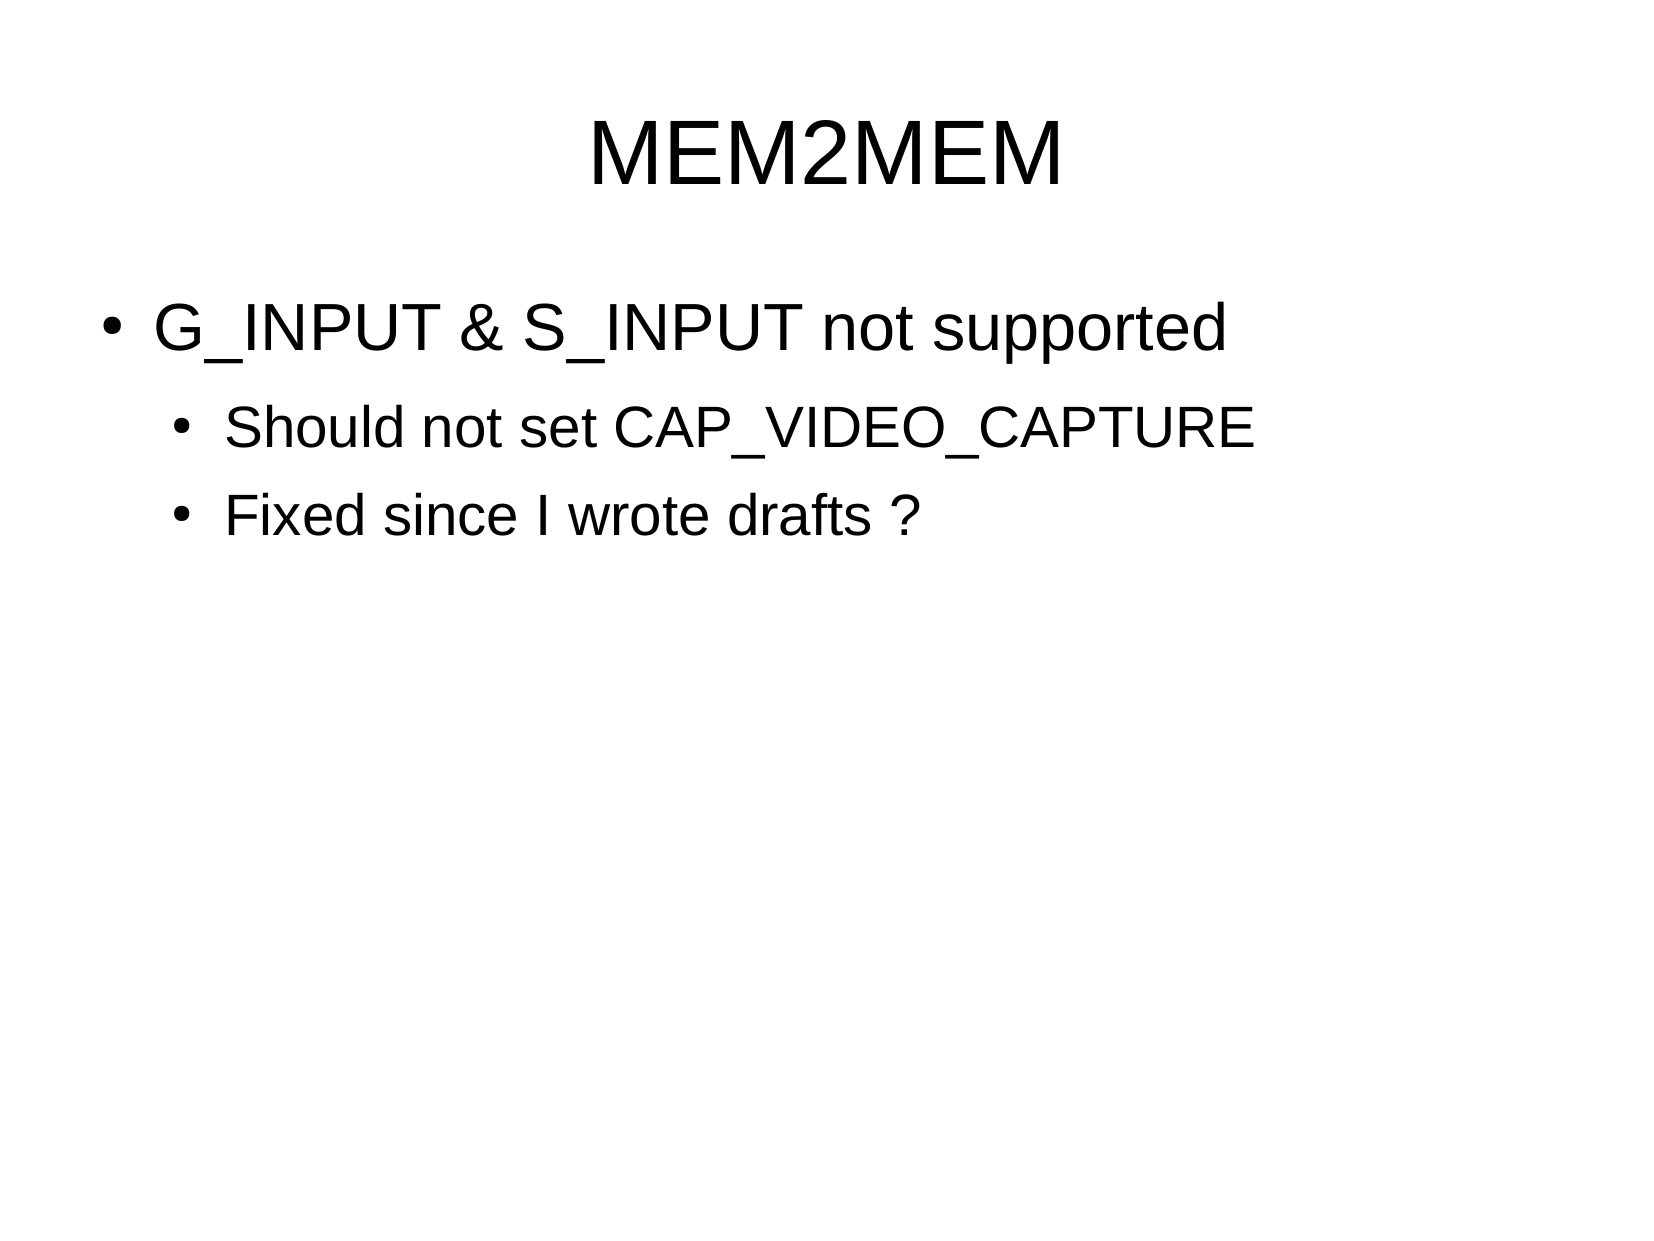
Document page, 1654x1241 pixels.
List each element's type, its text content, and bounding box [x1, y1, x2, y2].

title MEM2MEM [82, 56, 1571, 250]
list G_INPUT & S_INPUT not supported Should not set CAP_VIDEO_CAPTURE Fixed since I wrote drafts ? [82, 290, 1571, 1109]
